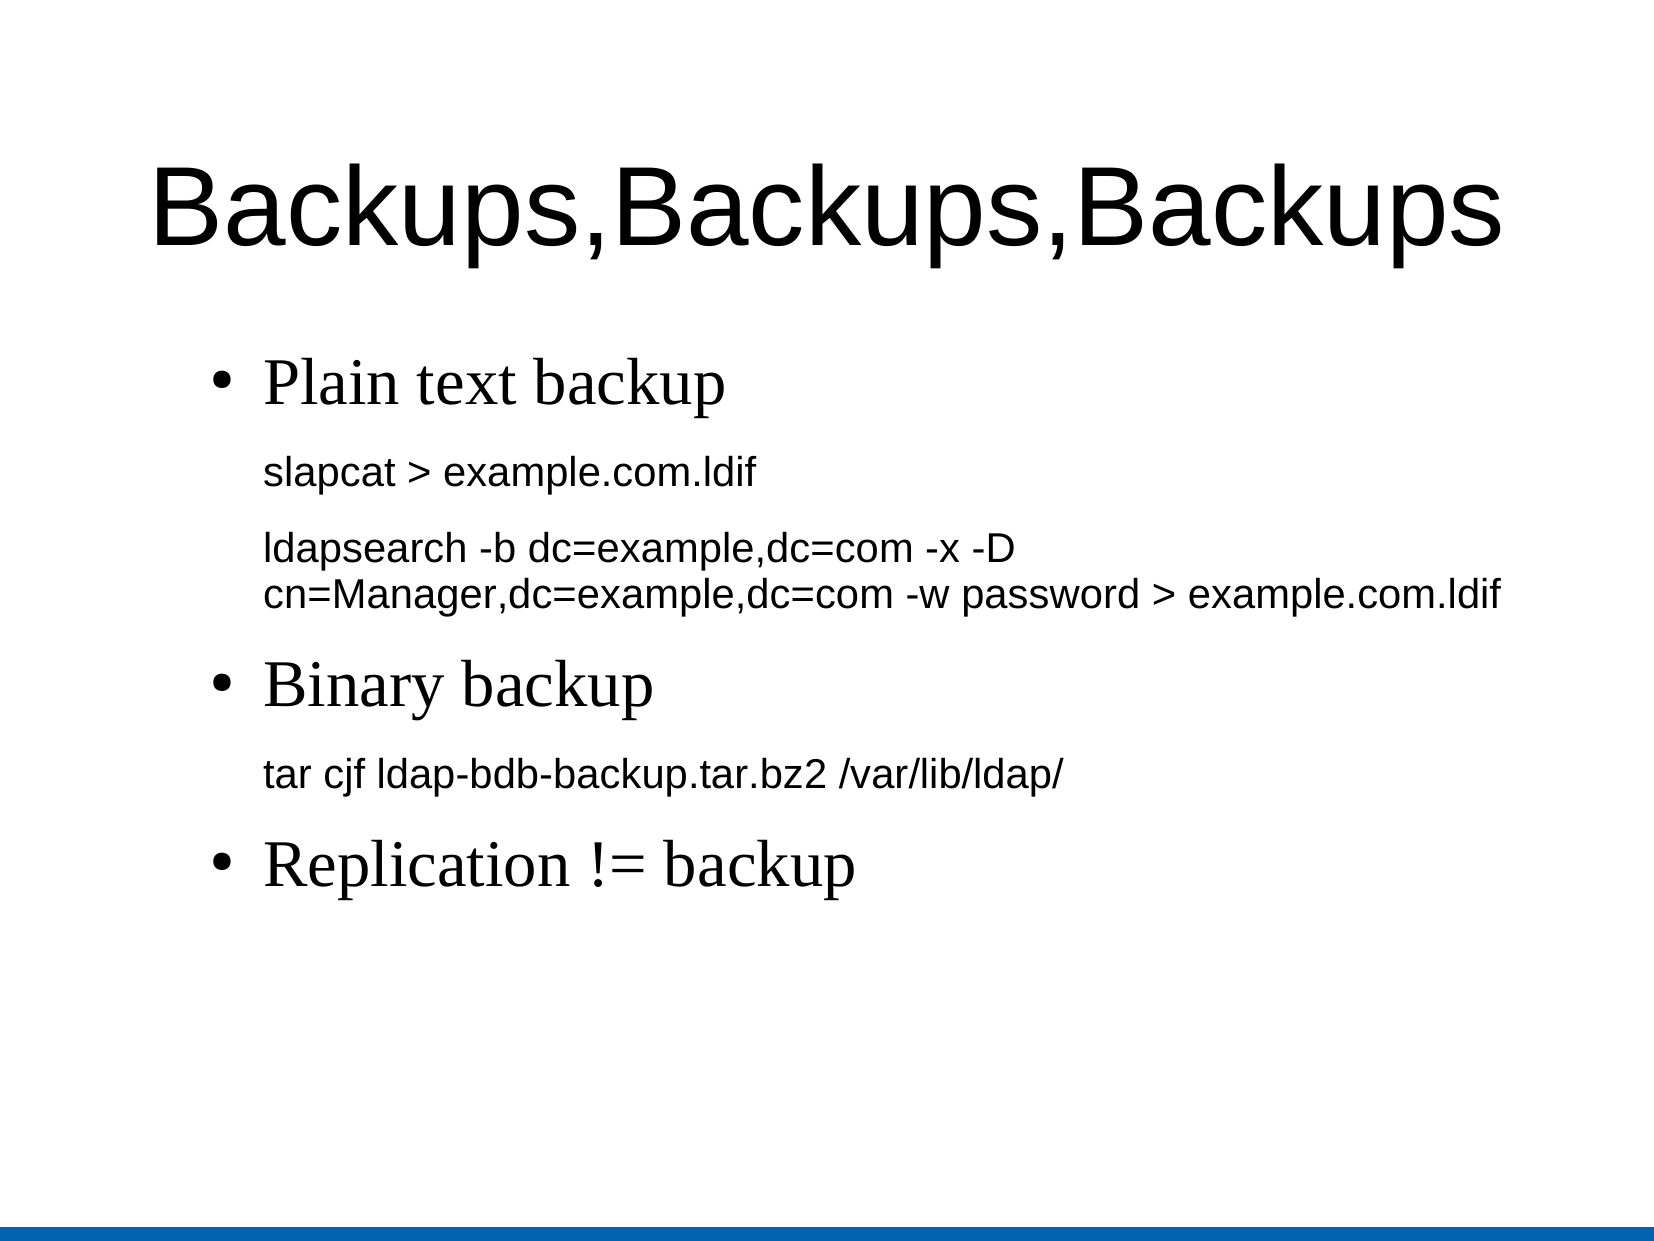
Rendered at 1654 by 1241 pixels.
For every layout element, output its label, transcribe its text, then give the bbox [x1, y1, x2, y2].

list Plain text backup slapcat > example.com.ldif ldapsearch -b dc=example,dc=com -x -D cn=Manager,dc=example,dc=com -w password > example.com.ldif Binary backup tar cjf ldap-bdb-backup.tar.bz2 /var/lib/ldap/ Replication != backup [121, 344, 1576, 1127]
title Backups,Backups,Backups [121, 102, 1533, 311]
